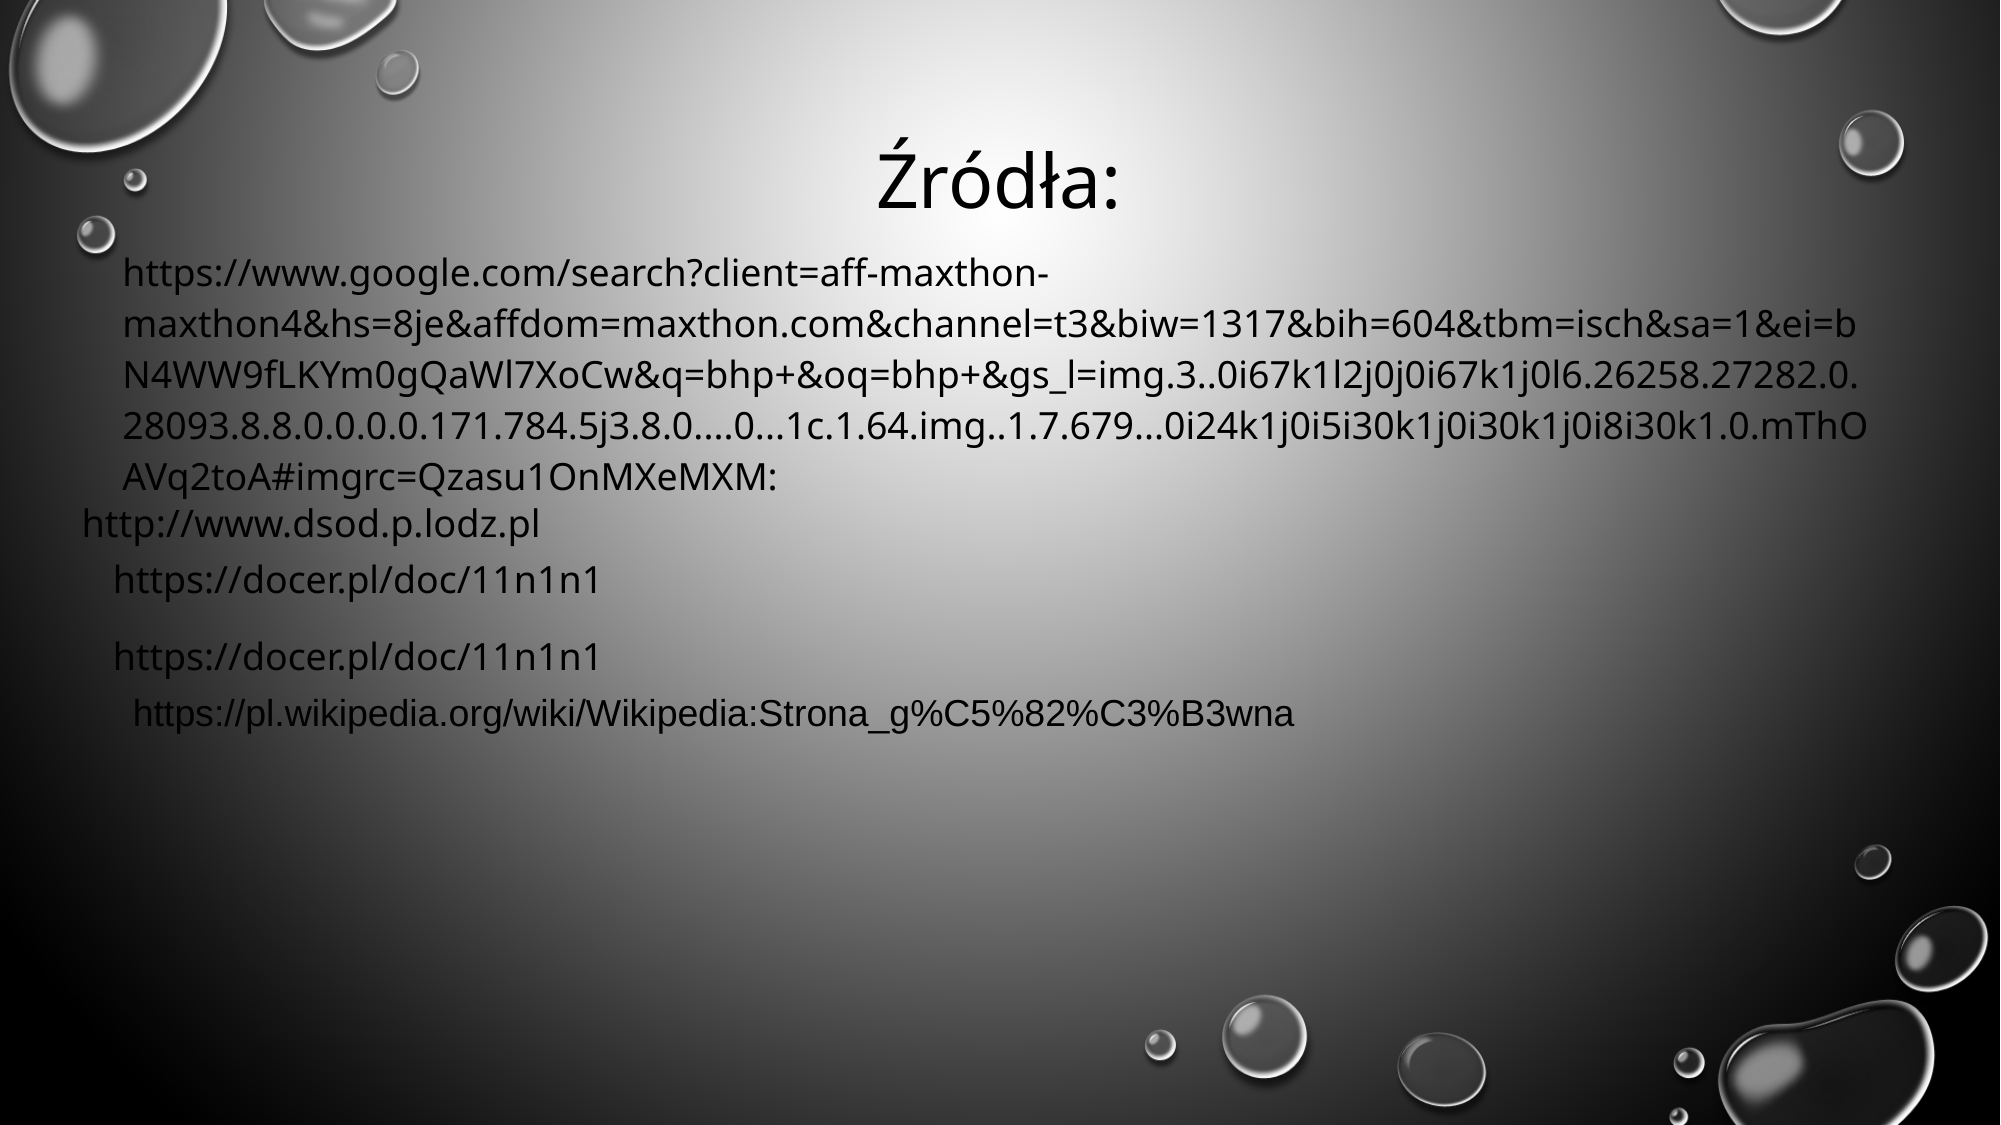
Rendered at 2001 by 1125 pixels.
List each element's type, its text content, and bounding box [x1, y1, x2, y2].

list http://www.dsod.p.lodz.pl [36, 481, 728, 559]
text_box https://docer.pl/doc/11n1n1 [29, 623, 619, 741]
text_box https://docer.pl/doc/11n1n1 [29, 546, 619, 612]
text_box https://www.google.com/search?client=aff-maxthon-maxthon4&hs=8je&affdom=maxthon.com&channel=t3&biw=1317&bih=604&tbm=isch&sa=1&ei=bN4WW9fLKYm0gQaWl7XoCw&q=bhp+&oq=bhp+&gs_l=img.3..0i67k1l2j0j0i67k1j0l6.26258.27282.0.28093.8.8.0.0.0.0.171.784.5j3.8.0....0...1c.1.64.img..1.7.679...0i24k1j0i5i30k1j0i30k1j0i8i30k1.0.mThOAVq2toA#imgrc=Qzasu1OnMXeMXM: [107, 238, 1893, 509]
text_box https://pl.wikipedia.org/wiki/Wikipedia:Strona_g%C5%82%C3%B3wna [118, 685, 1320, 742]
title Źródła: [149, 135, 1848, 212]
